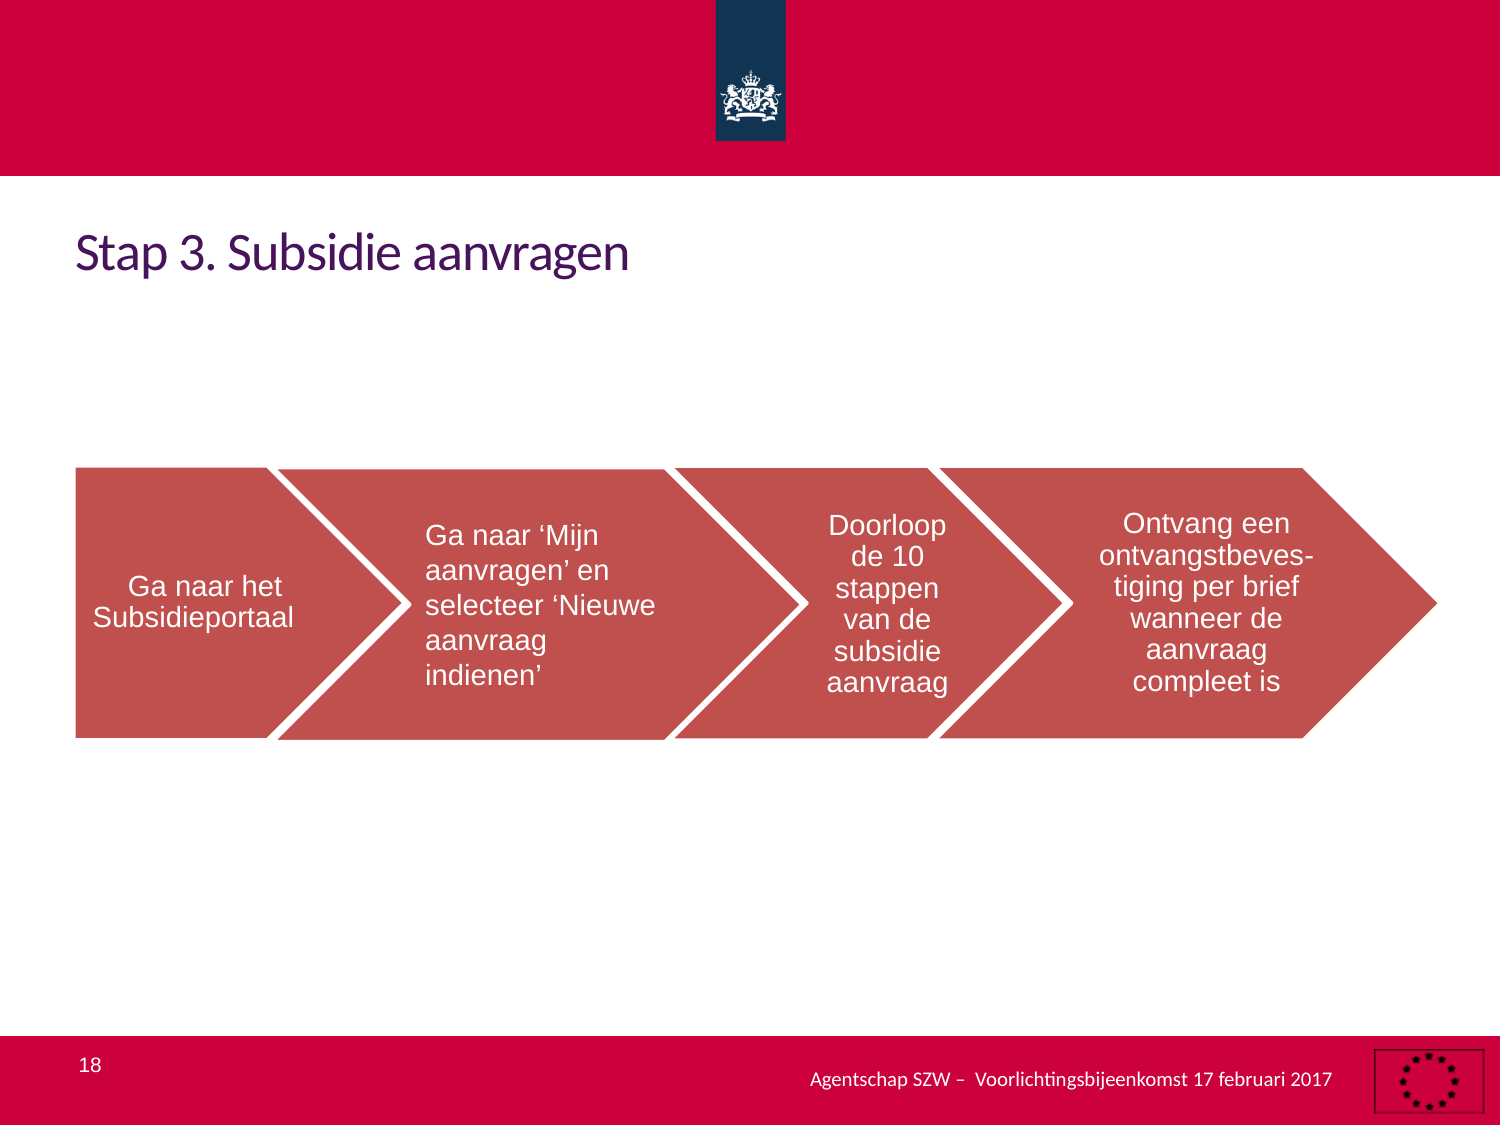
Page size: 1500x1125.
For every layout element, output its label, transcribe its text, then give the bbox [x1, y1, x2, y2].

text_box [73, 465, 1066, 742]
text_box Ga naar het Subsidieportaal [80, 531, 322, 675]
text_box Agentschap SZW – Voorlichtingsbijeenkomst 17 februari 2017 [795, 1058, 1374, 1109]
text_box [63, 1043, 181, 1104]
text_box Doorloop de 10 stappen van de subsidie aanvraag [811, 505, 960, 696]
text_box [933, 465, 1441, 741]
title Stap 3. Subsidie aanvragen [60, 202, 1401, 297]
picture [1374, 1049, 1486, 1115]
text_box Ontvang een ontvangstbeves-tiging per brief wanneer de aanvraag compleet is [1077, 499, 1332, 707]
text_box Ga naar ‘Mijn aanvragen’ en selecteer ‘Nieuwe aanvraag indienen’ [417, 487, 671, 720]
